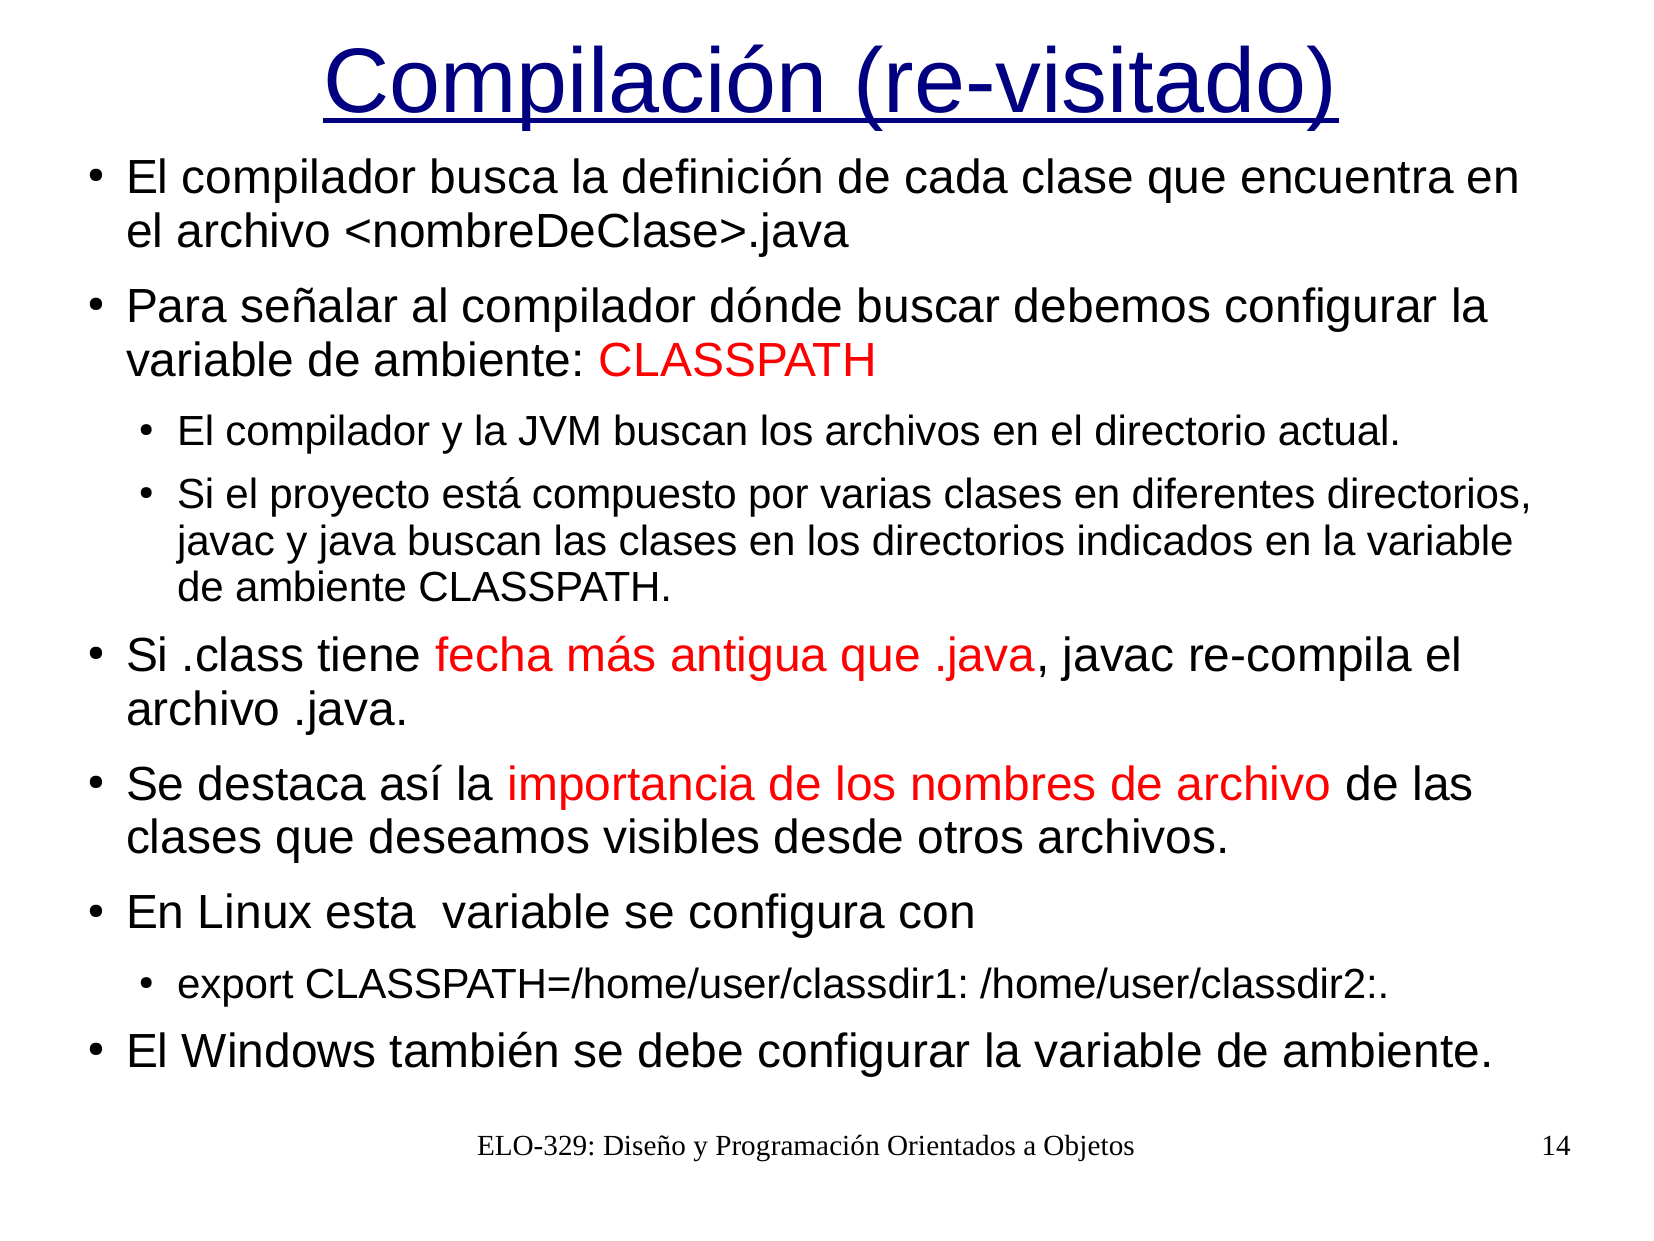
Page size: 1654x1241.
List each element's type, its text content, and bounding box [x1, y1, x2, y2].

title Compilación (re-visitado) [86, 11, 1576, 151]
list El compilador busca la definición de cada clase que encuentra en el archivo <nombreDeClase>.java Para señalar al compilador dónde buscar debemos configurar la variable de ambiente: CLASSPATH El compilador y la JVM buscan los archivos en el directorio actual. Si el proyecto está compuesto por varias clases en diferentes directorios, javac y java buscan las clases en los directorios indicados en la variable de ambiente CLASSPATH. Si .class tiene fecha más antigua que .java, javac re-compila el archivo .java. Se destaca así la importancia de los nombres de archivo de las clases que deseamos visibles desde otros archivos. En Linux esta variable se configura con export CLASSPATH=/home/user/classdir1: /home/user/classdir2:. El Windows también se debe configurar la variable de ambiente. [75, 150, 1564, 1088]
